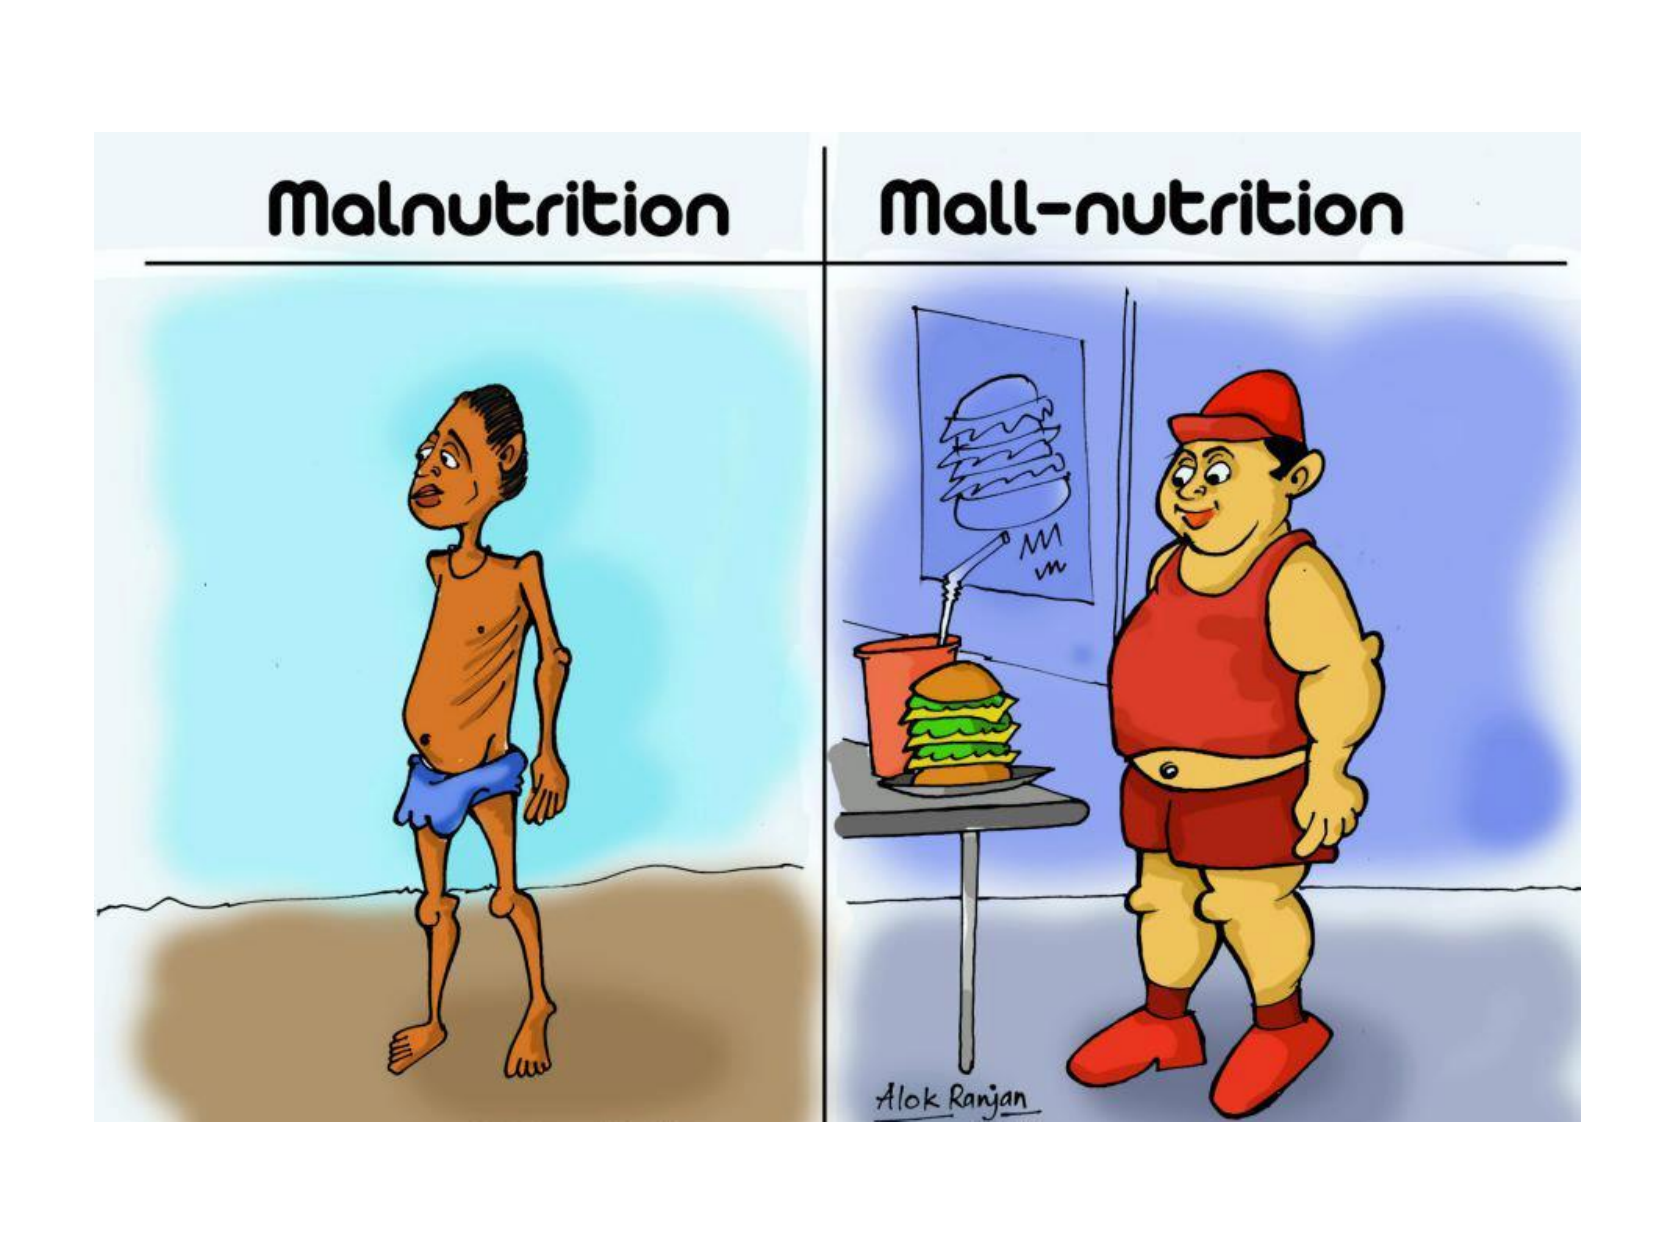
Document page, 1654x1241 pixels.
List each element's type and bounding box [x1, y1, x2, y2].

picture [94, 132, 1581, 1122]
